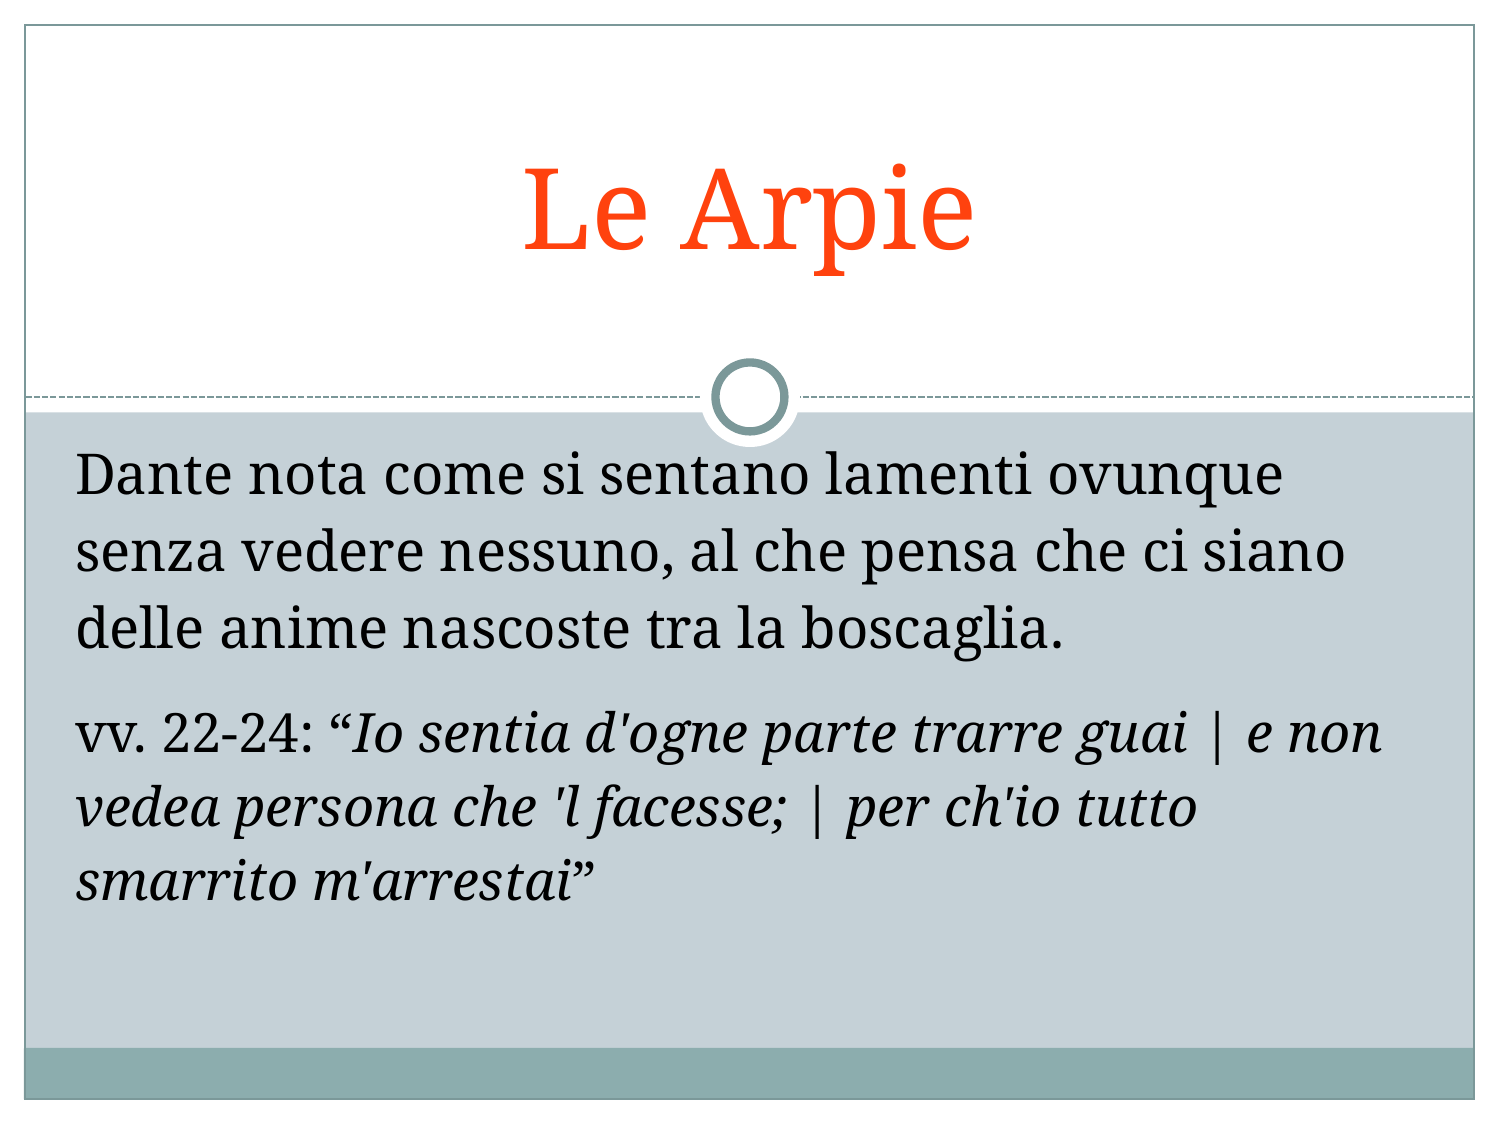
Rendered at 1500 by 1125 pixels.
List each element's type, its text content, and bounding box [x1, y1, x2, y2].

list Dante nota come si sentano lamenti ovunque senza vedere nessuno, al che pensa che ci siano delle anime nascoste tra la boscaglia. vv. 22-24: “Io sentia d'ogne parte trarre guai | e non vedea persona che 'l facesse; | per ch'io tutto smarrito m'arrestai” [75, 434, 1425, 1125]
title Le Arpie [112, 62, 1388, 350]
